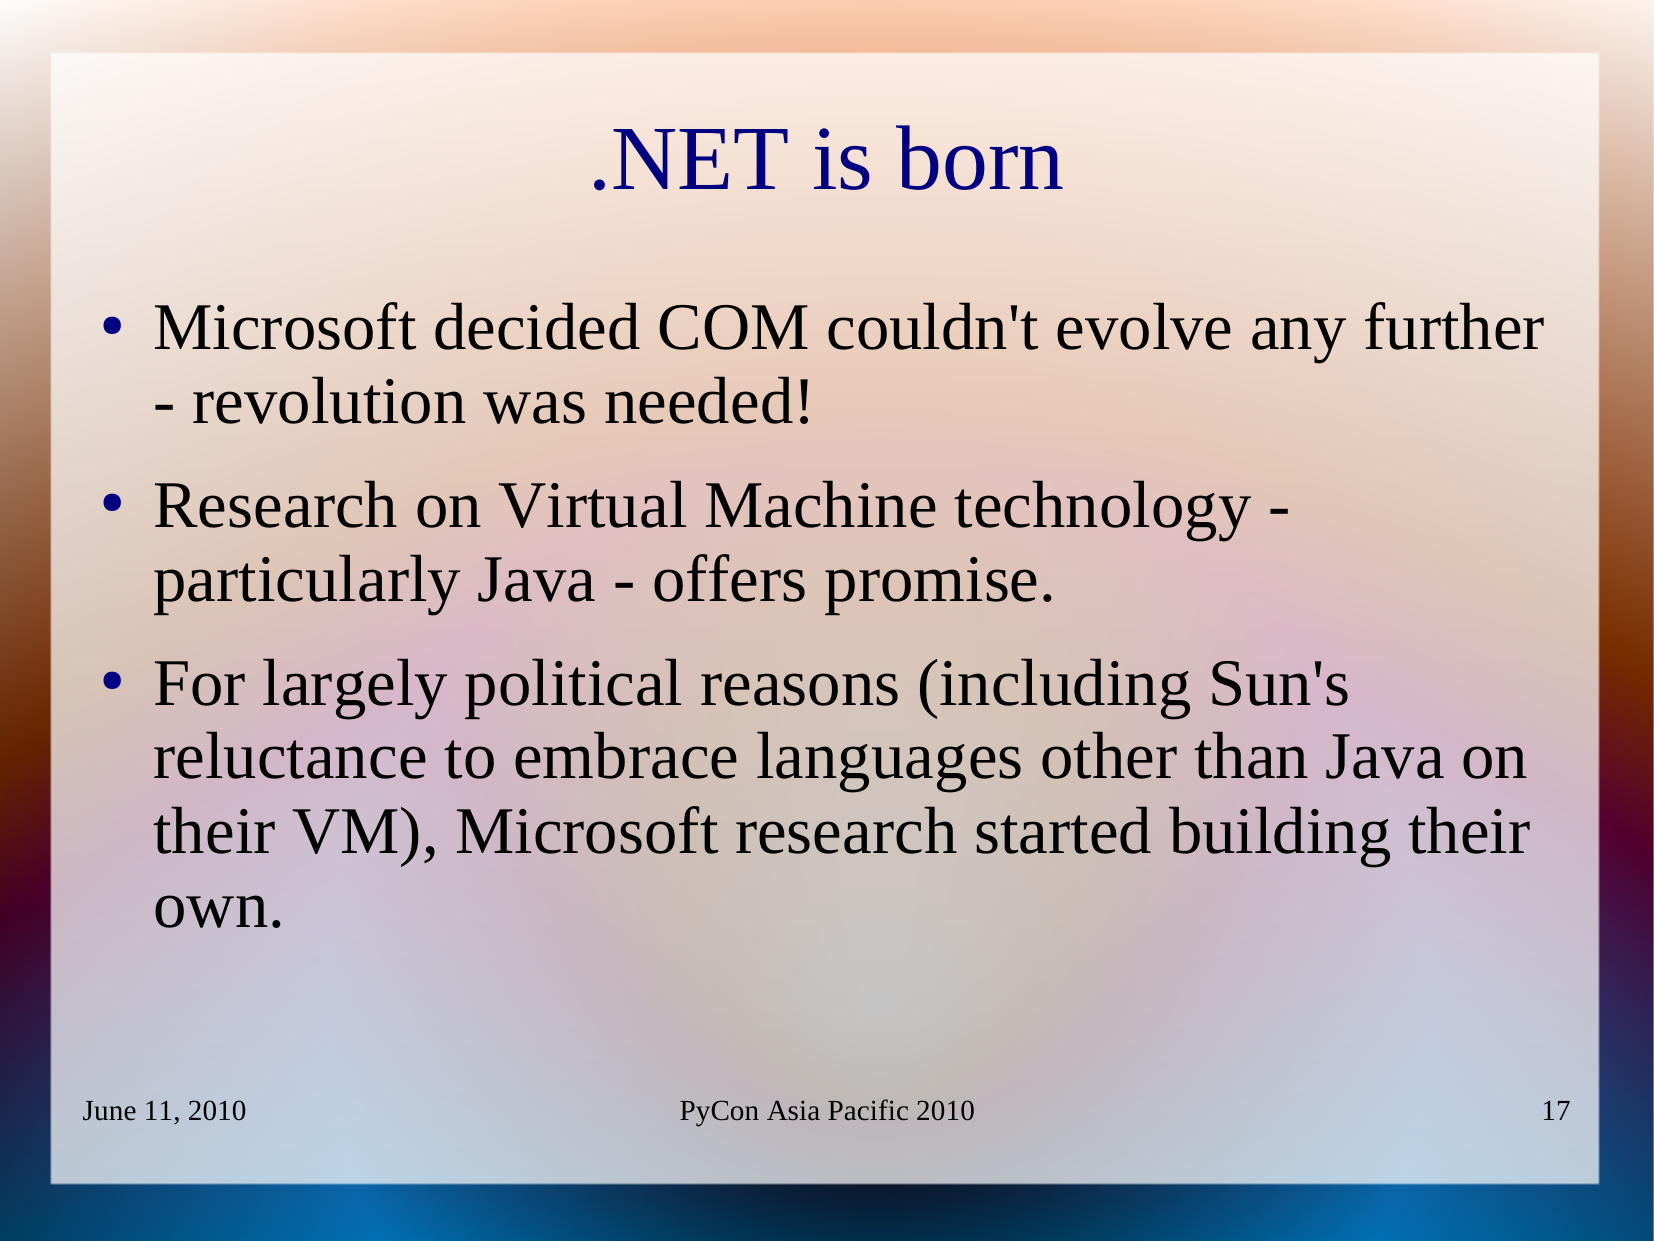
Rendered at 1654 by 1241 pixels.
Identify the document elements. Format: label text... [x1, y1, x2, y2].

picture [0, 0, 1654, 1241]
list Microsoft decided COM couldn't evolve any further - revolution was needed! Research on Virtual Machine technology - particularly Java - offers promise. For largely political reasons (including Sun's reluctance to embrace languages other than Java on their VM), Microsoft research started building their own. [82, 290, 1571, 1019]
title .NET is born [82, 62, 1571, 256]
